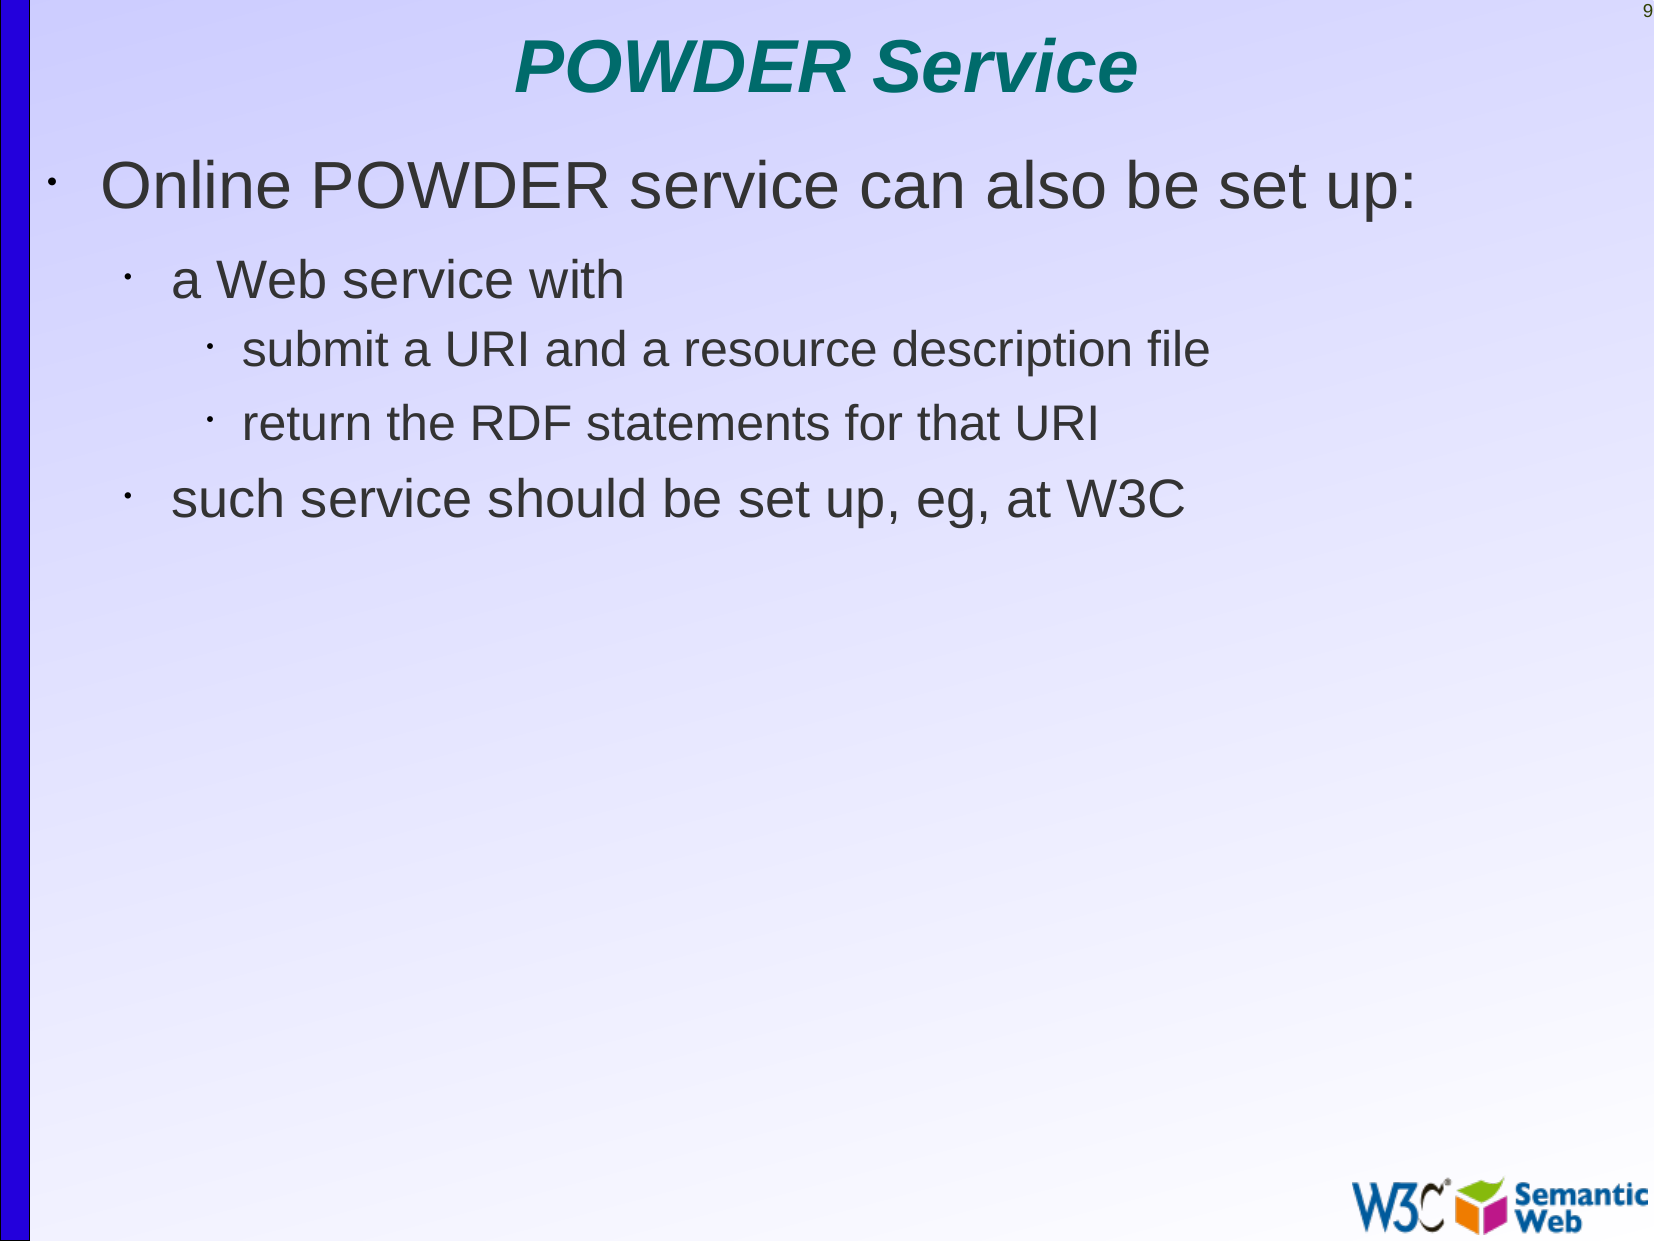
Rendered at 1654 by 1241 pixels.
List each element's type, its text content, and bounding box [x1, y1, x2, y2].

picture [1352, 1175, 1648, 1235]
list Online POWDER service can also be set up: a Web service with submit a URI and a resource description file return the RDF statements for that URI such service should be set up, eg, at W3C [29, 147, 1624, 1119]
title POWDER Service [0, 13, 1654, 117]
